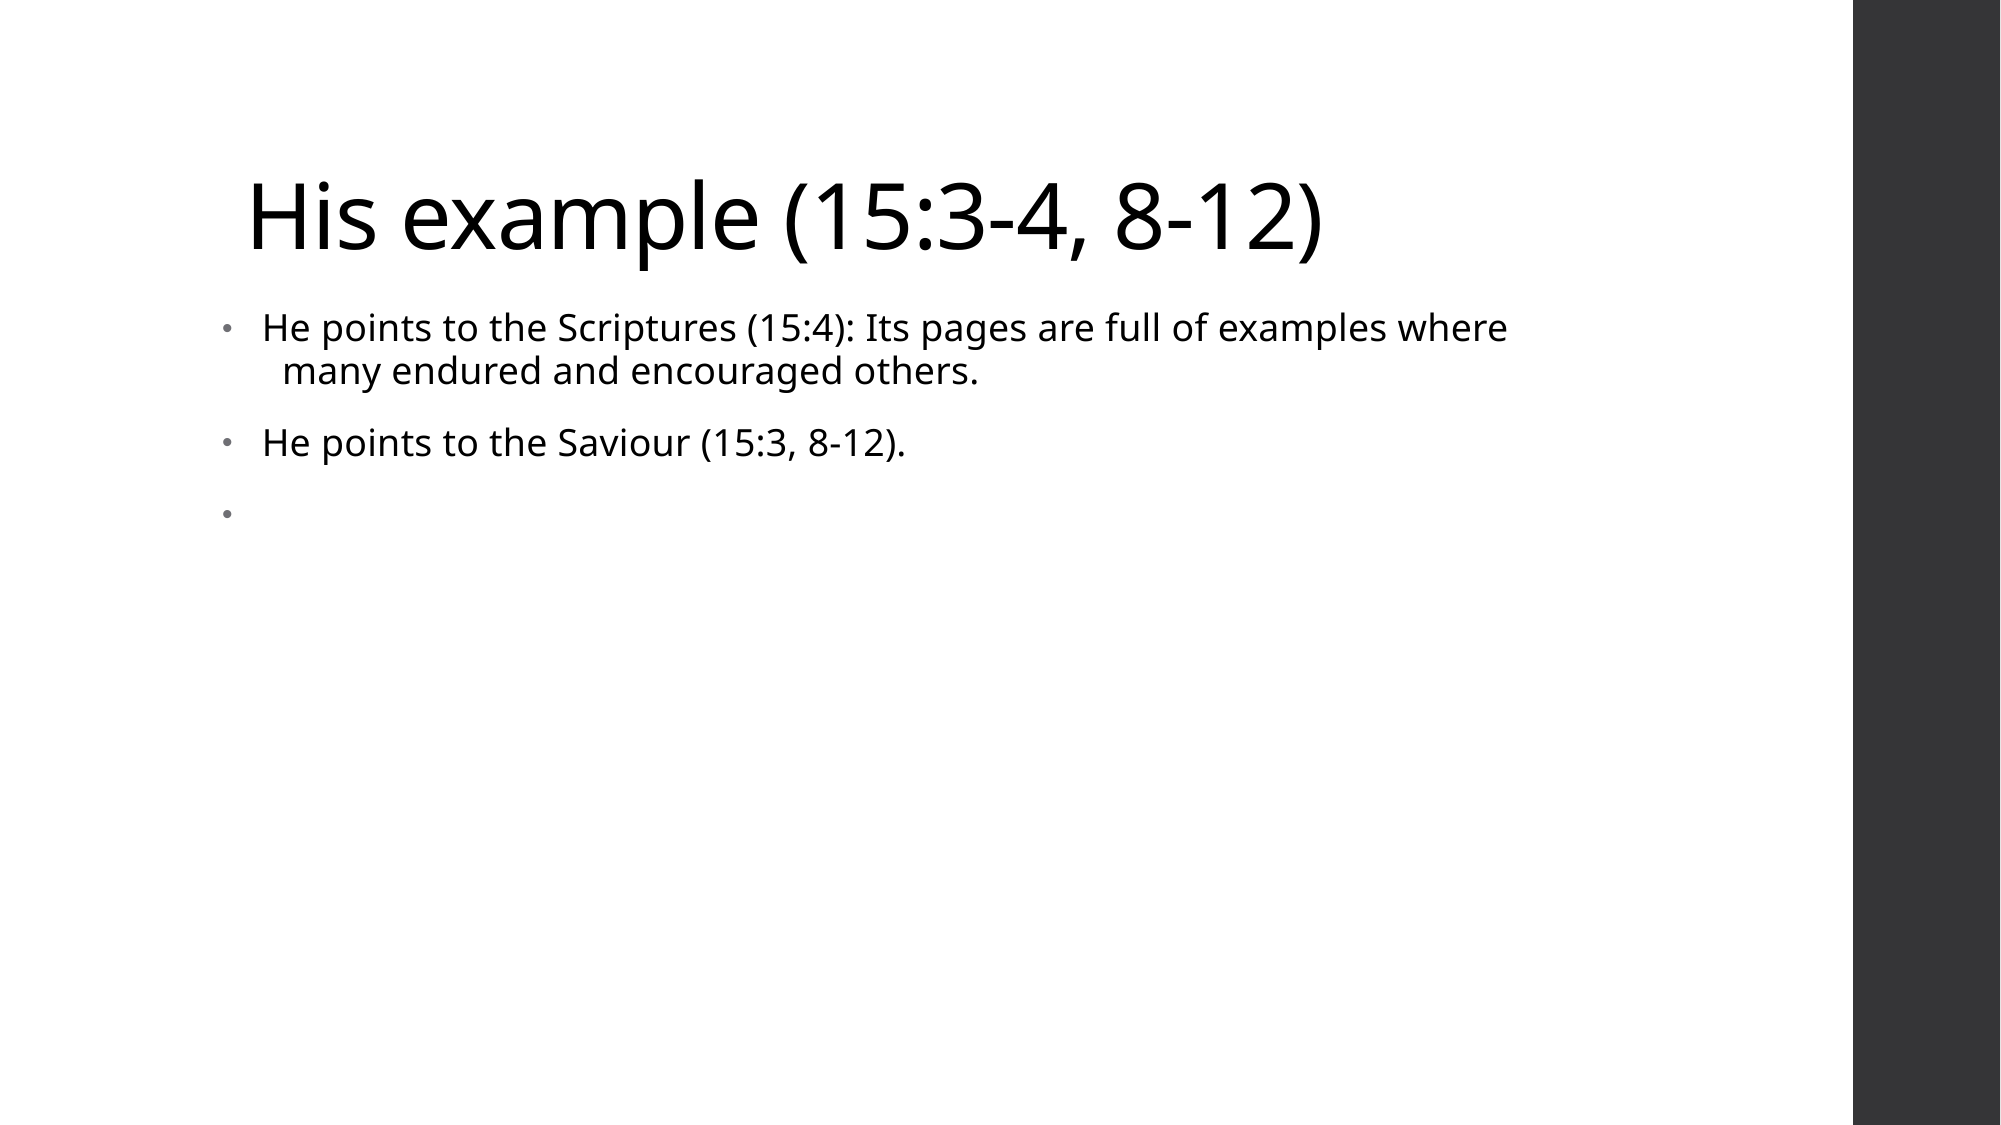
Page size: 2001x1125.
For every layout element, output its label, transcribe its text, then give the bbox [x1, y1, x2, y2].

list He points to the Scriptures (15:4): Its pages are full of examples where many endured and encouraged others. He points to the Saviour (15:3, 8-12). [206, 299, 1617, 1014]
title His example (15:3-4, 8-12) [206, 60, 1797, 278]
